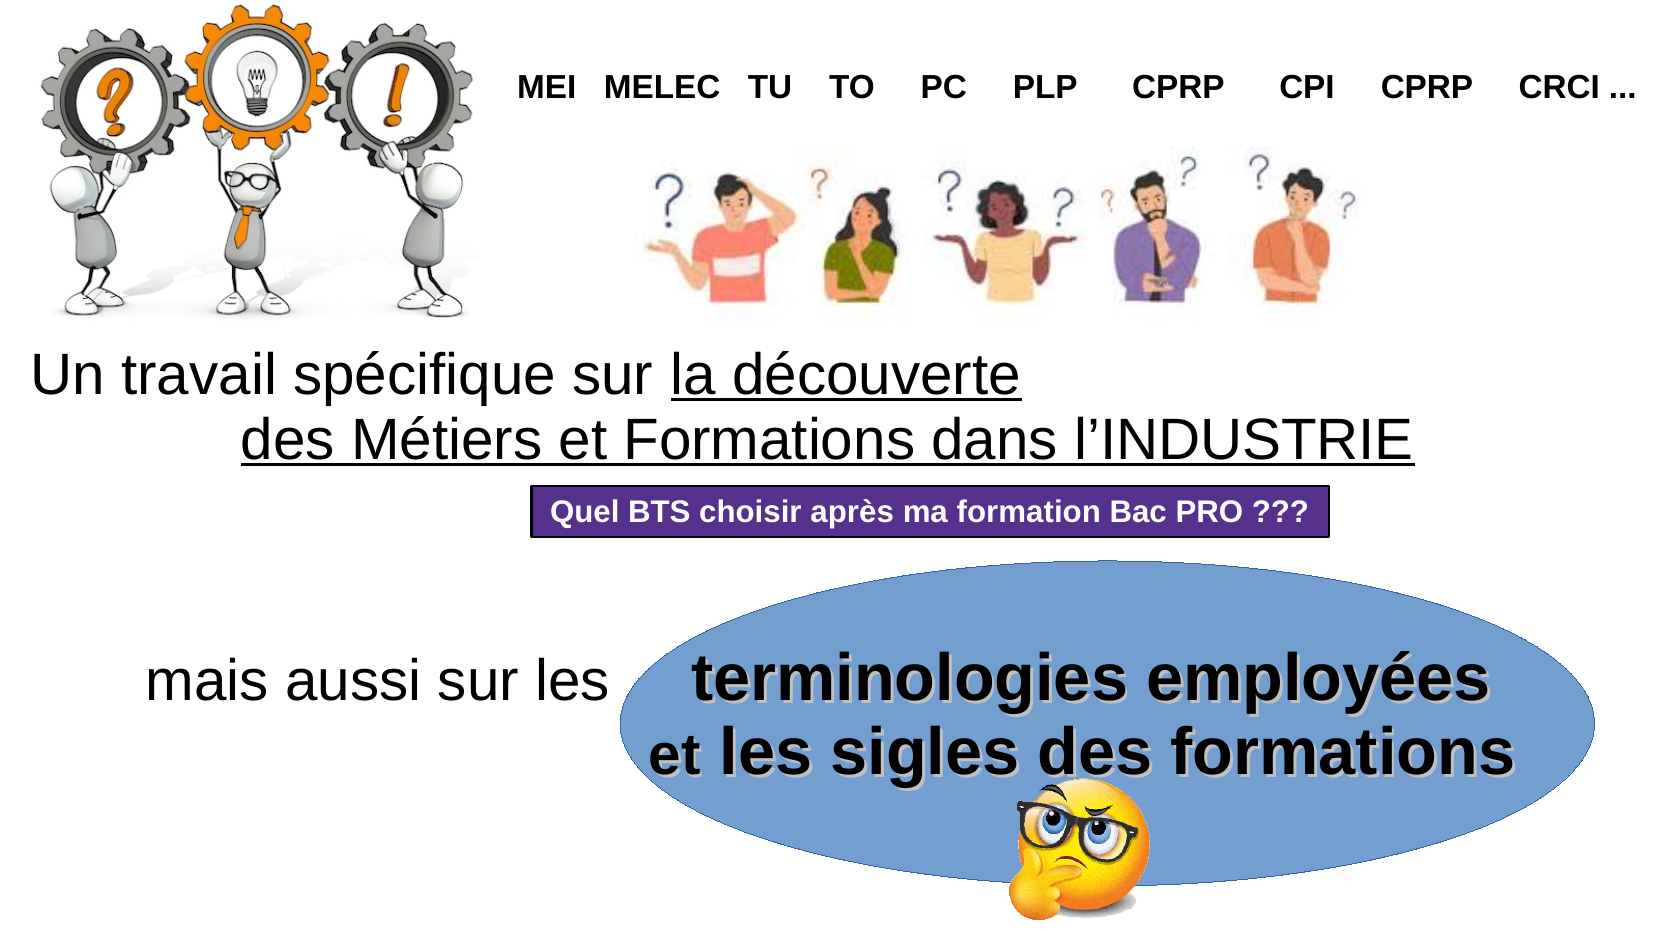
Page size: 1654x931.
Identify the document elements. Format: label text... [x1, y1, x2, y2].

text_box Quel BTS choisir après ma formation Bac PRO ??? [531, 485, 1329, 538]
picture [1003, 773, 1152, 923]
text_box [1152, 797, 1542, 886]
picture [0, 0, 518, 325]
picture [620, 119, 1388, 334]
text_box Un travail spécifique sur la découverte des Métiers et Formations dans l’INDUSTRIE mais aussi sur les terminologies employées et les sigles des formations [15, 334, 1640, 797]
text_box MEI MELEC TU TO PC PLP CPRP CPI CPRP CRCI ... [518, 61, 1654, 119]
text_box [672, 797, 1003, 883]
